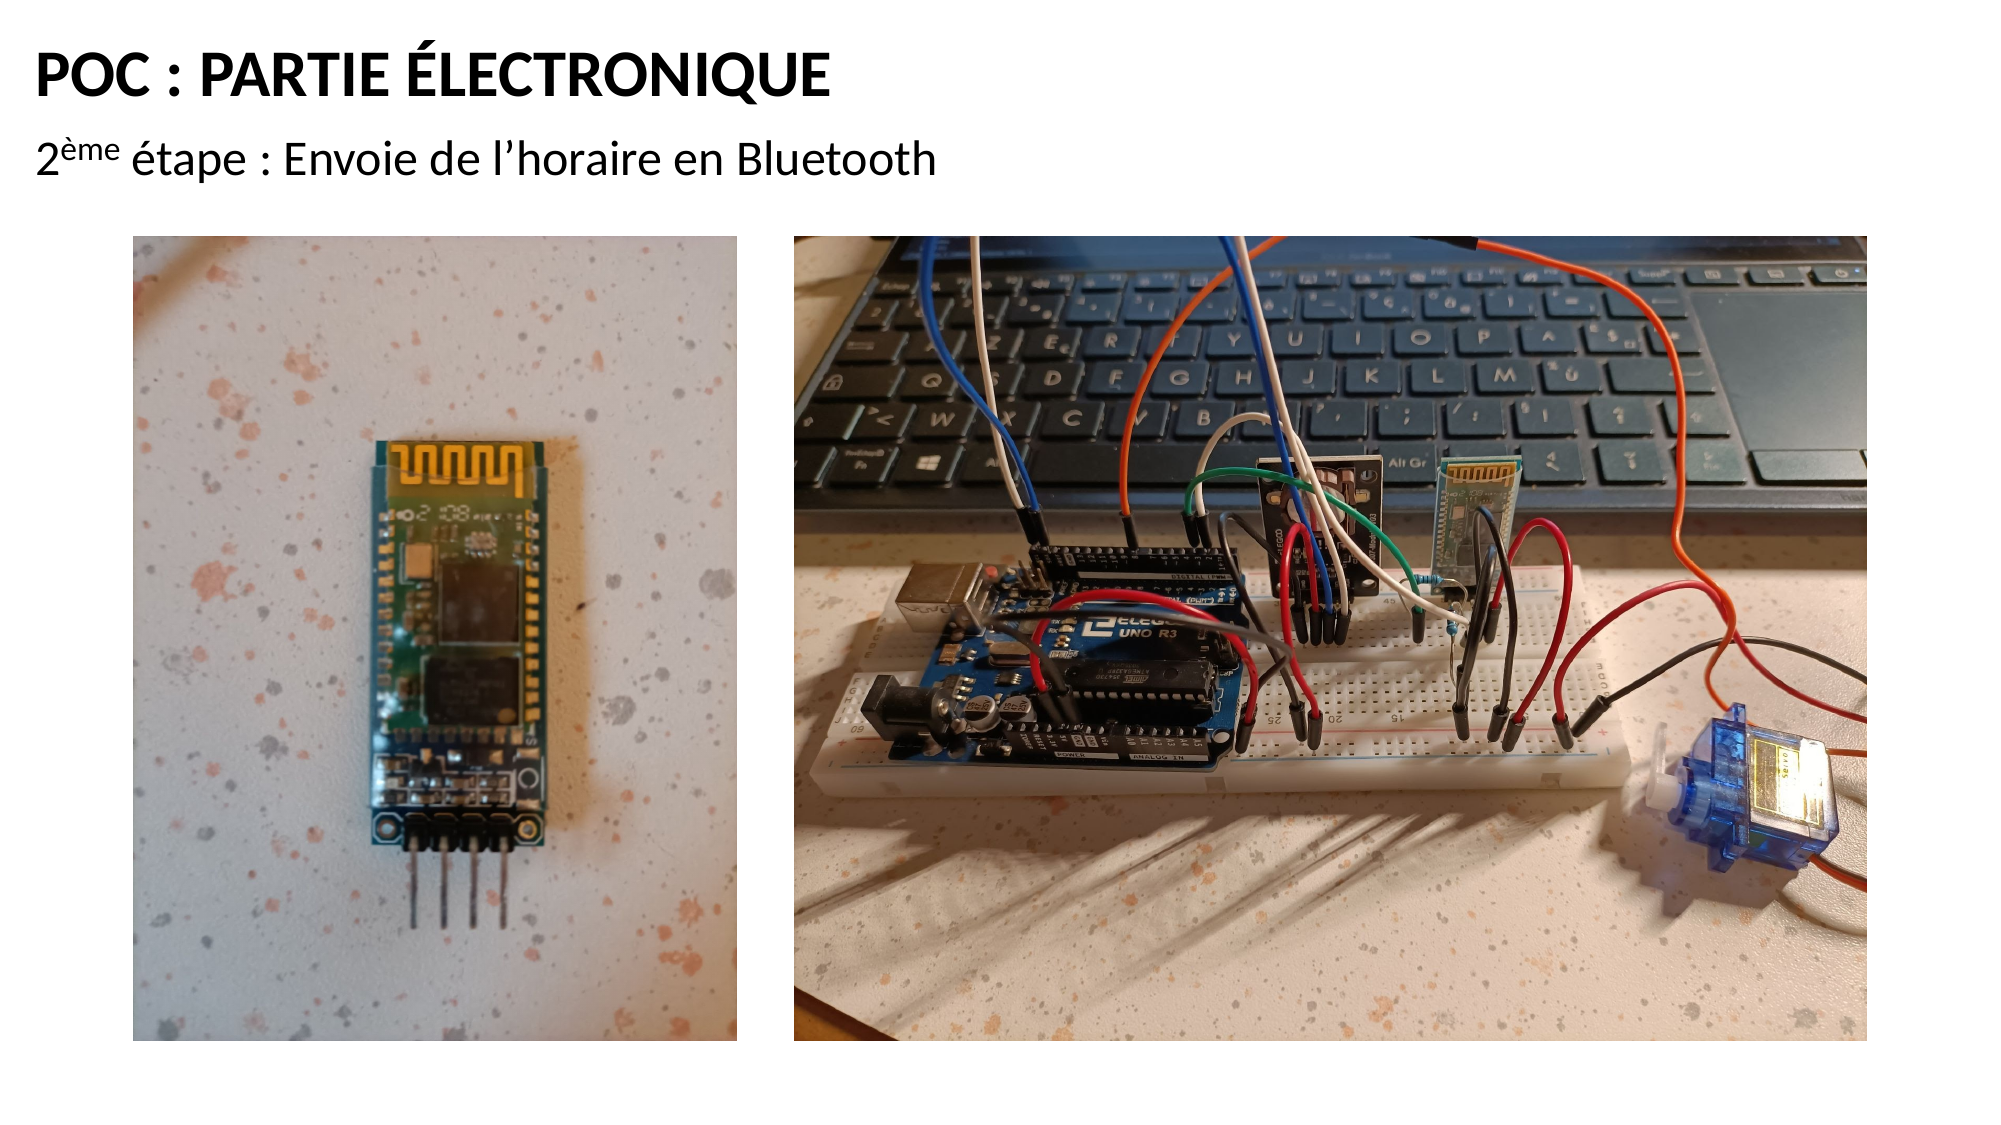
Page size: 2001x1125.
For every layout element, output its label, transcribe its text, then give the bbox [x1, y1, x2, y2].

picture [794, 236, 1867, 1041]
text_box POC : PARTIE ÉLECTRONIQUE [20, 22, 877, 118]
picture [133, 236, 737, 1041]
text_box 2ème étape : Envoie de l’horaire en Bluetooth [20, 118, 1595, 194]
